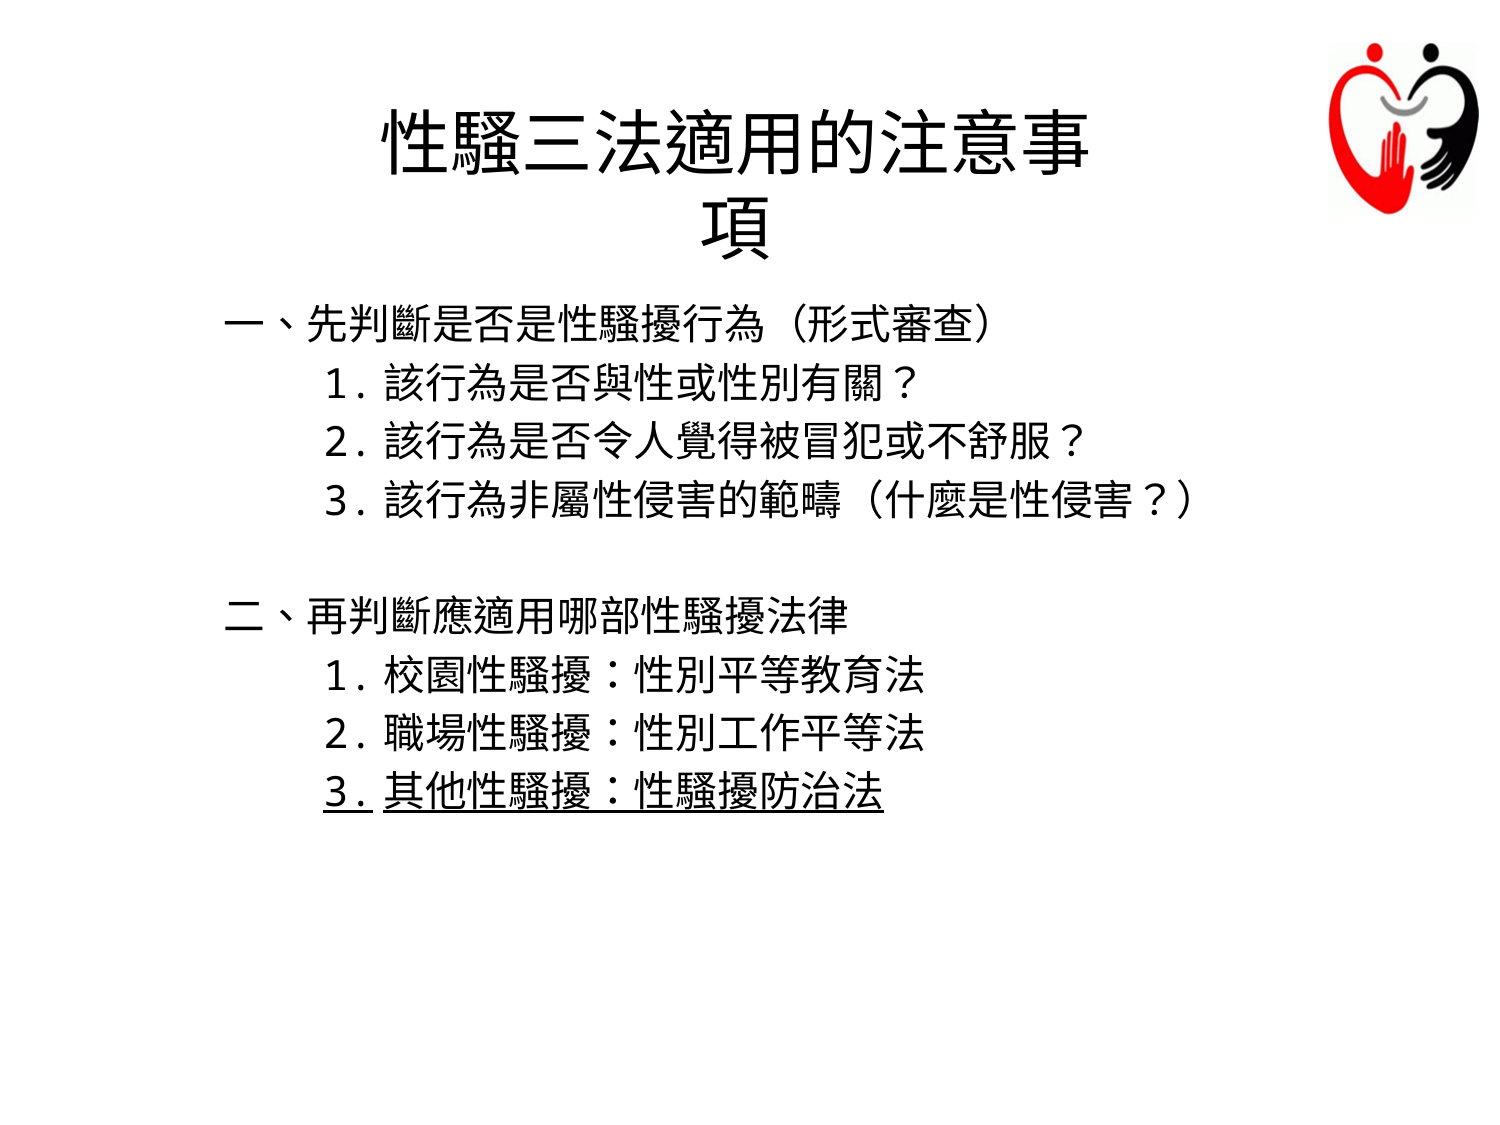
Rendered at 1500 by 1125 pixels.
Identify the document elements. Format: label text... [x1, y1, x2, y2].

picture [1328, 42, 1479, 215]
list 一、先判斷是否是性騷擾行為（形式審查） 1.該行為是否與性或性別有關？ 2.該行為是否令人覺得被冒犯或不舒服？ 3.該行為非屬性侵害的範疇（什麼是性侵害？） 二、再判斷應適用哪部性騷擾法律 1.校園性騷擾：性別平等教育法 2.職場性騷擾：性別工作平等法 3.其他性騷擾：性騷擾防治法 [194, 290, 1388, 988]
title 性騷三法適用的注意事項 [336, 90, 1135, 278]
